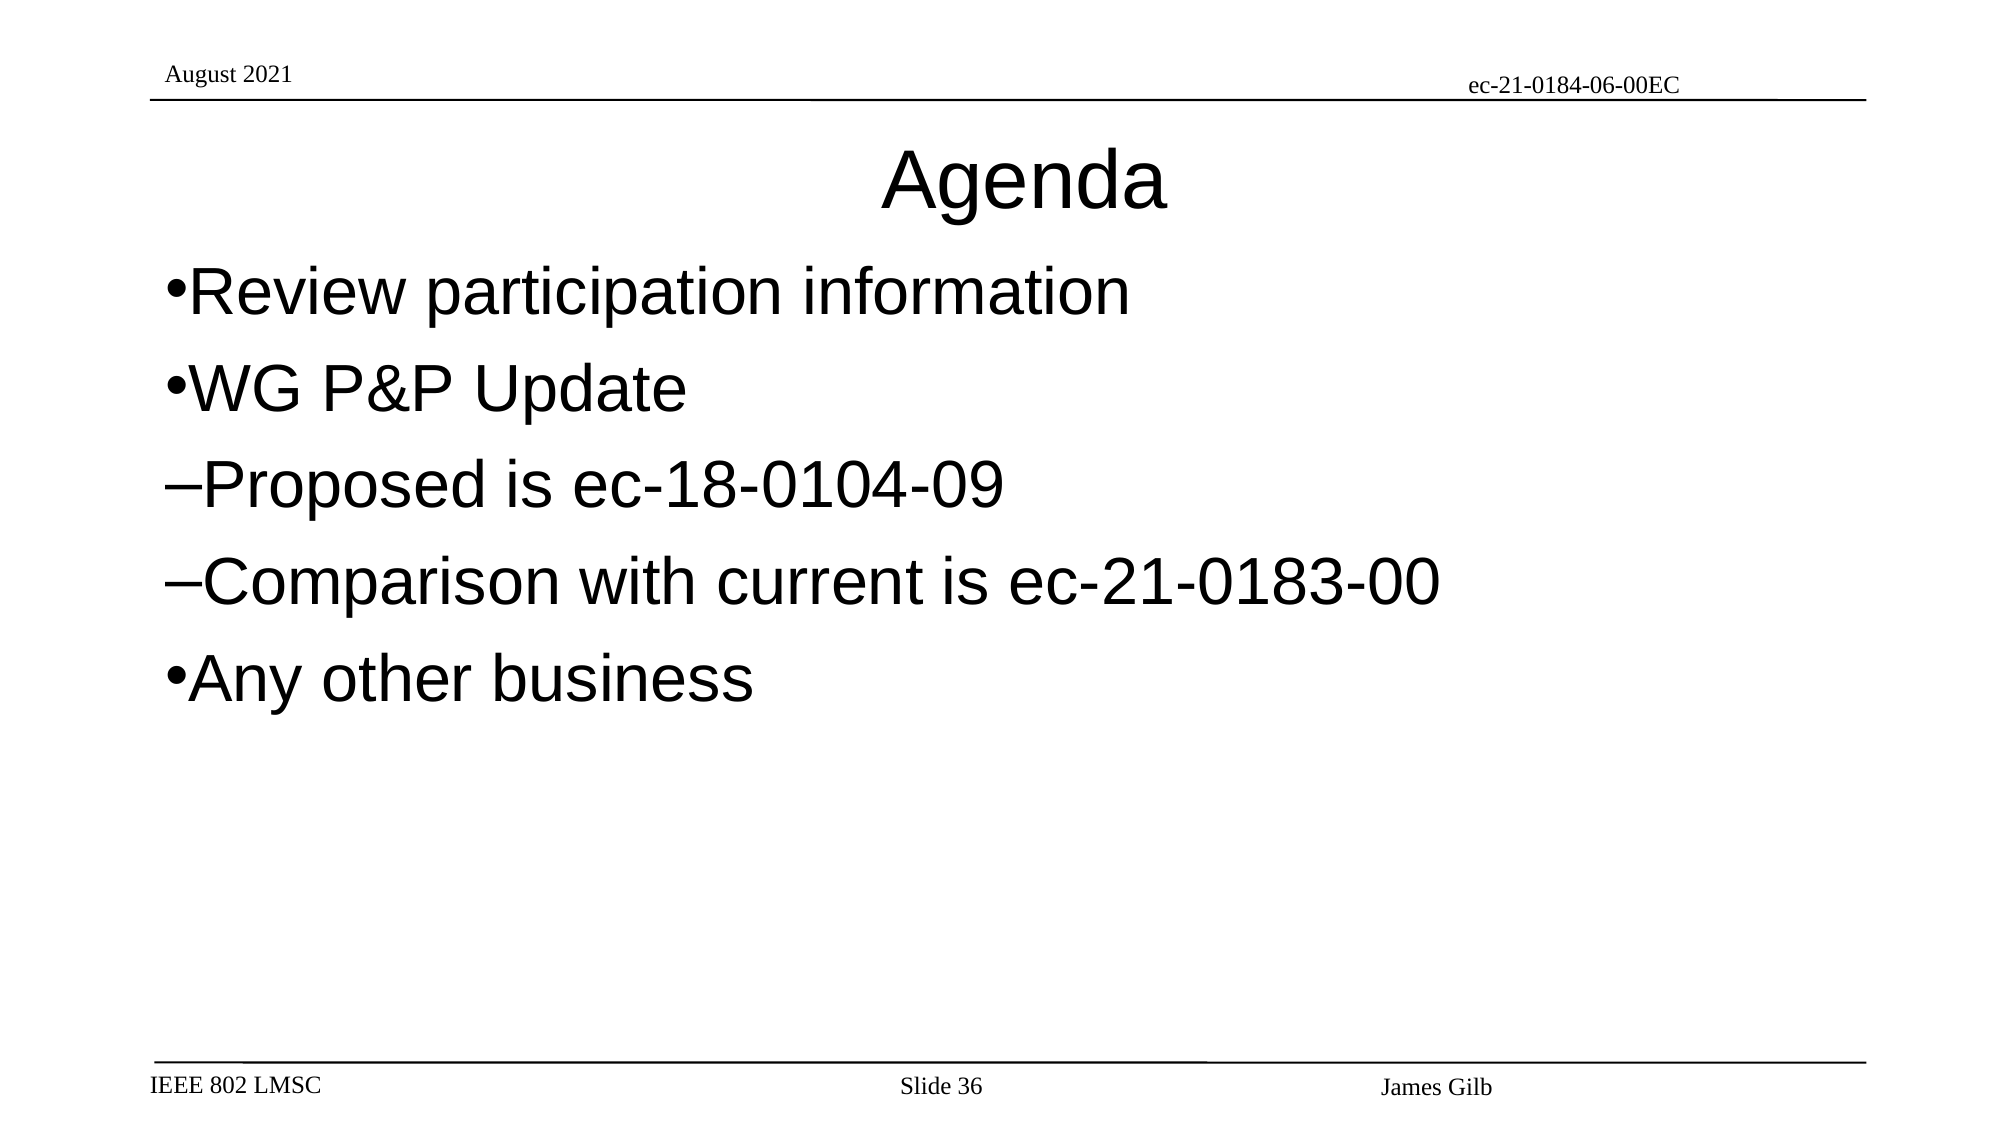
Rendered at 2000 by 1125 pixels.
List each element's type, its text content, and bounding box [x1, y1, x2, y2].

title Agenda [149, 112, 1900, 238]
text_box Slide [799, 1069, 1083, 1108]
list Review participation information WG P&P Update Proposed is ec-18-0104-09 Comparison with current is ec-21-0183-00 Any other business [149, 239, 1900, 1051]
